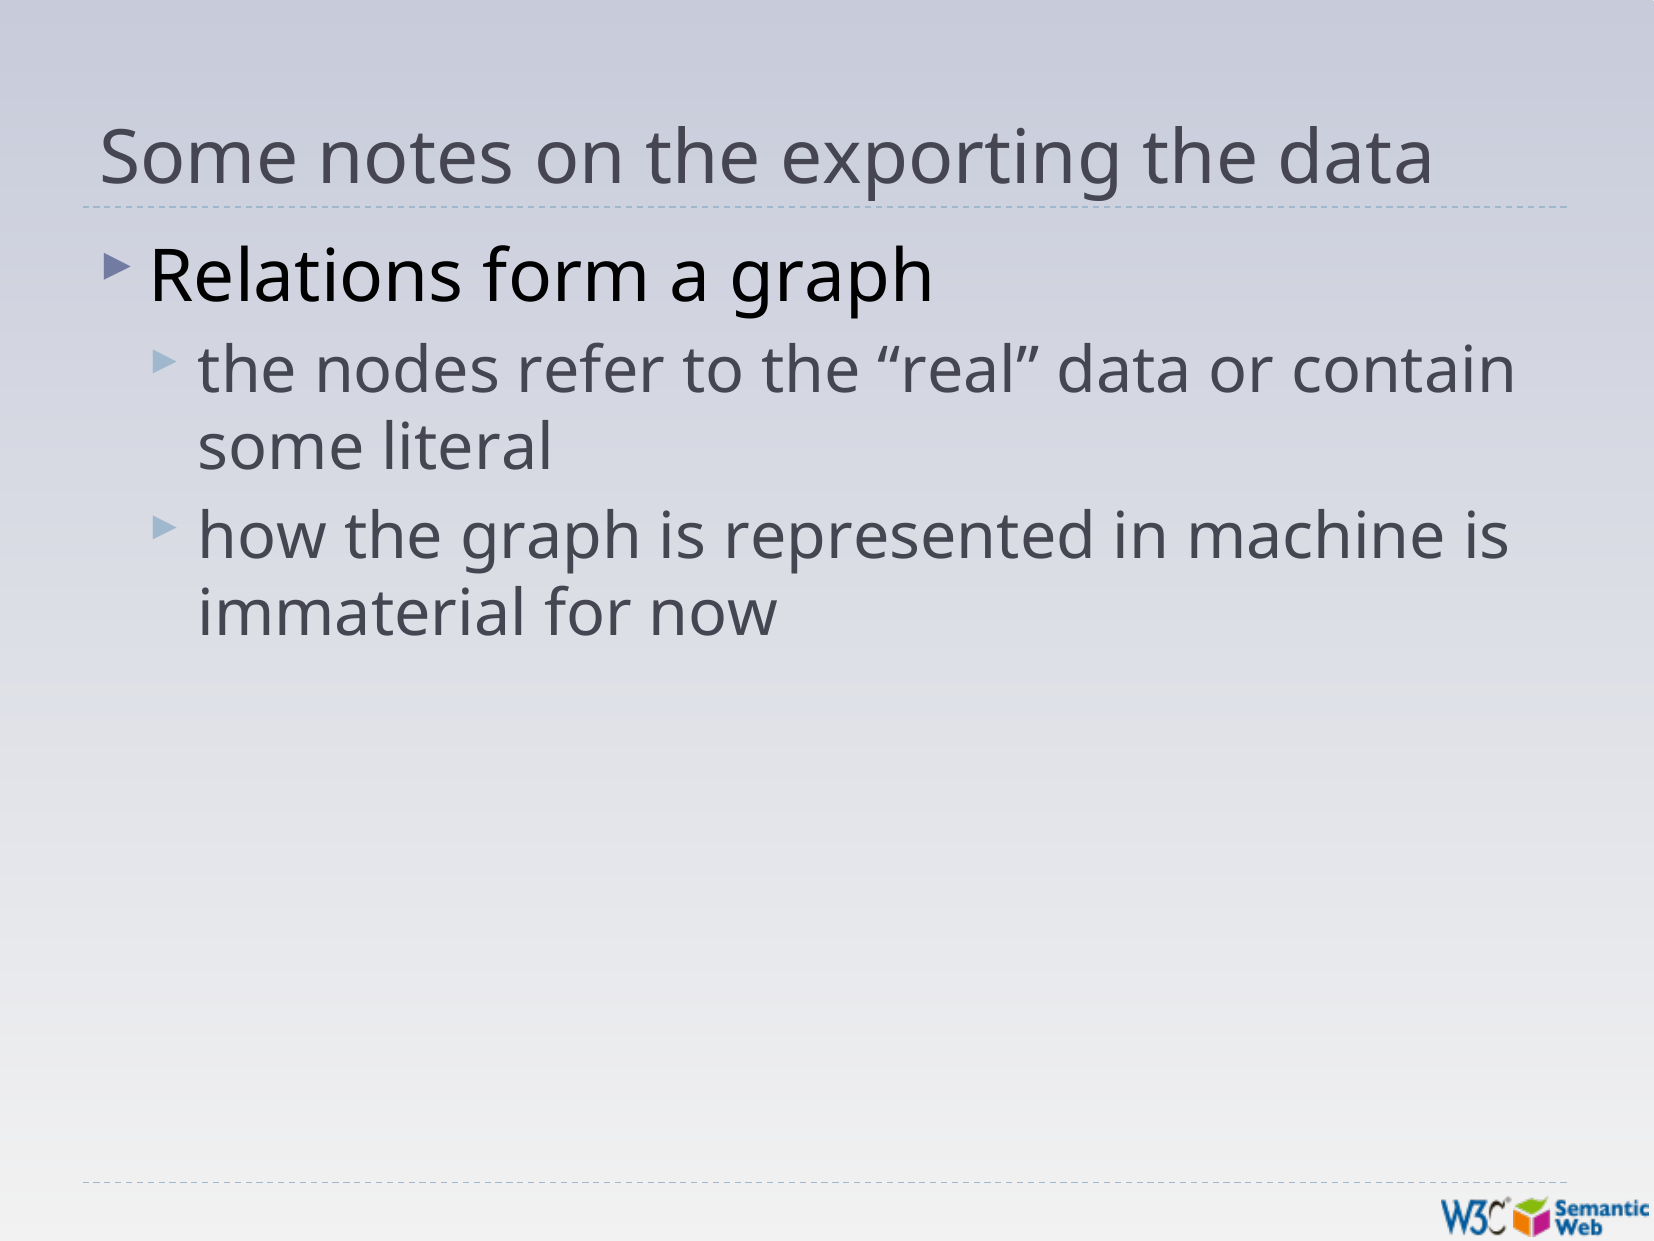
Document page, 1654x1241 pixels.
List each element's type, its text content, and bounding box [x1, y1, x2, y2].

title Some notes on the exporting the data [82, 27, 1572, 207]
picture [1441, 1195, 1649, 1237]
list Relations form a graph the nodes refer to the “real” data or contain some literal how the graph is represented in machine is immaterial for now [82, 220, 1572, 1114]
